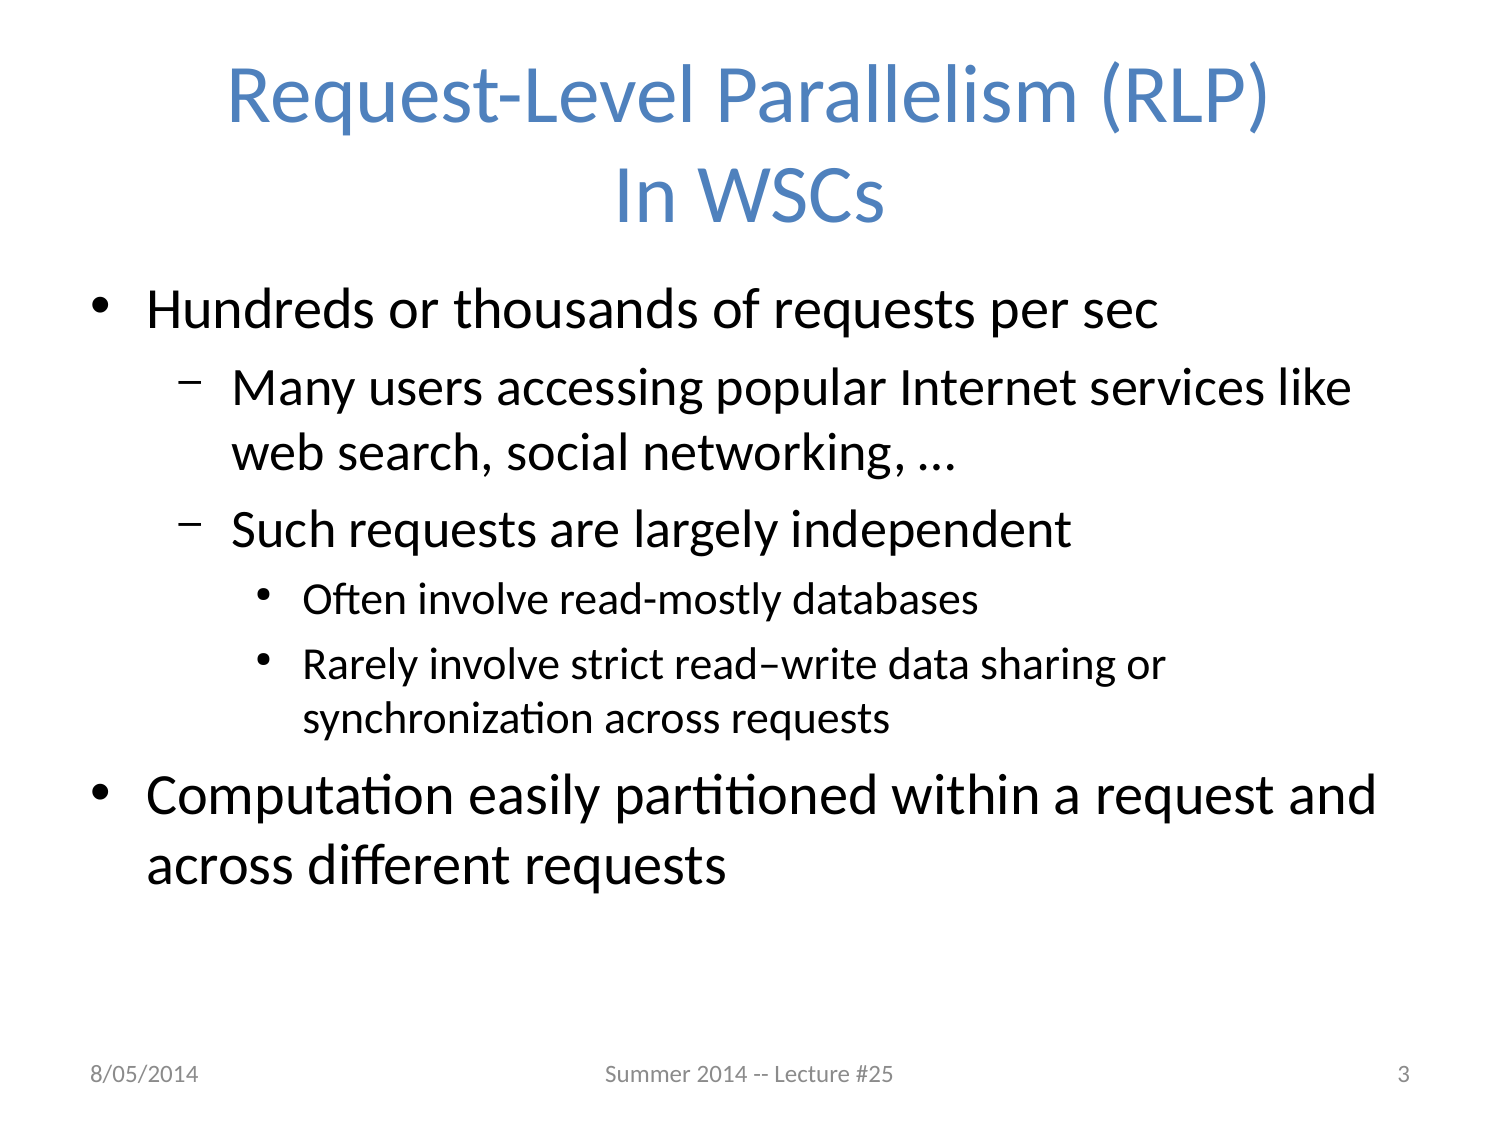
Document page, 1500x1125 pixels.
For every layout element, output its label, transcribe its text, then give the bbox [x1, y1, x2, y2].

slide_number <number> [1074, 1042, 1425, 1103]
slide_number 8/05/2014 [75, 1042, 425, 1103]
footer Summer 2014 -- Lecture #25 [512, 1042, 988, 1103]
list Hundreds or thousands of requests per sec Many users accessing popular Internet services like web search, social networking, … Such requests are largely independent Often involve read-mostly databases Rarely involve strict read–write data sharing or synchronization across requests Computation easily partitioned within a request and across different requests [75, 262, 1425, 1073]
title Request-Level Parallelism (RLP) In WSCs [75, 45, 1425, 233]
